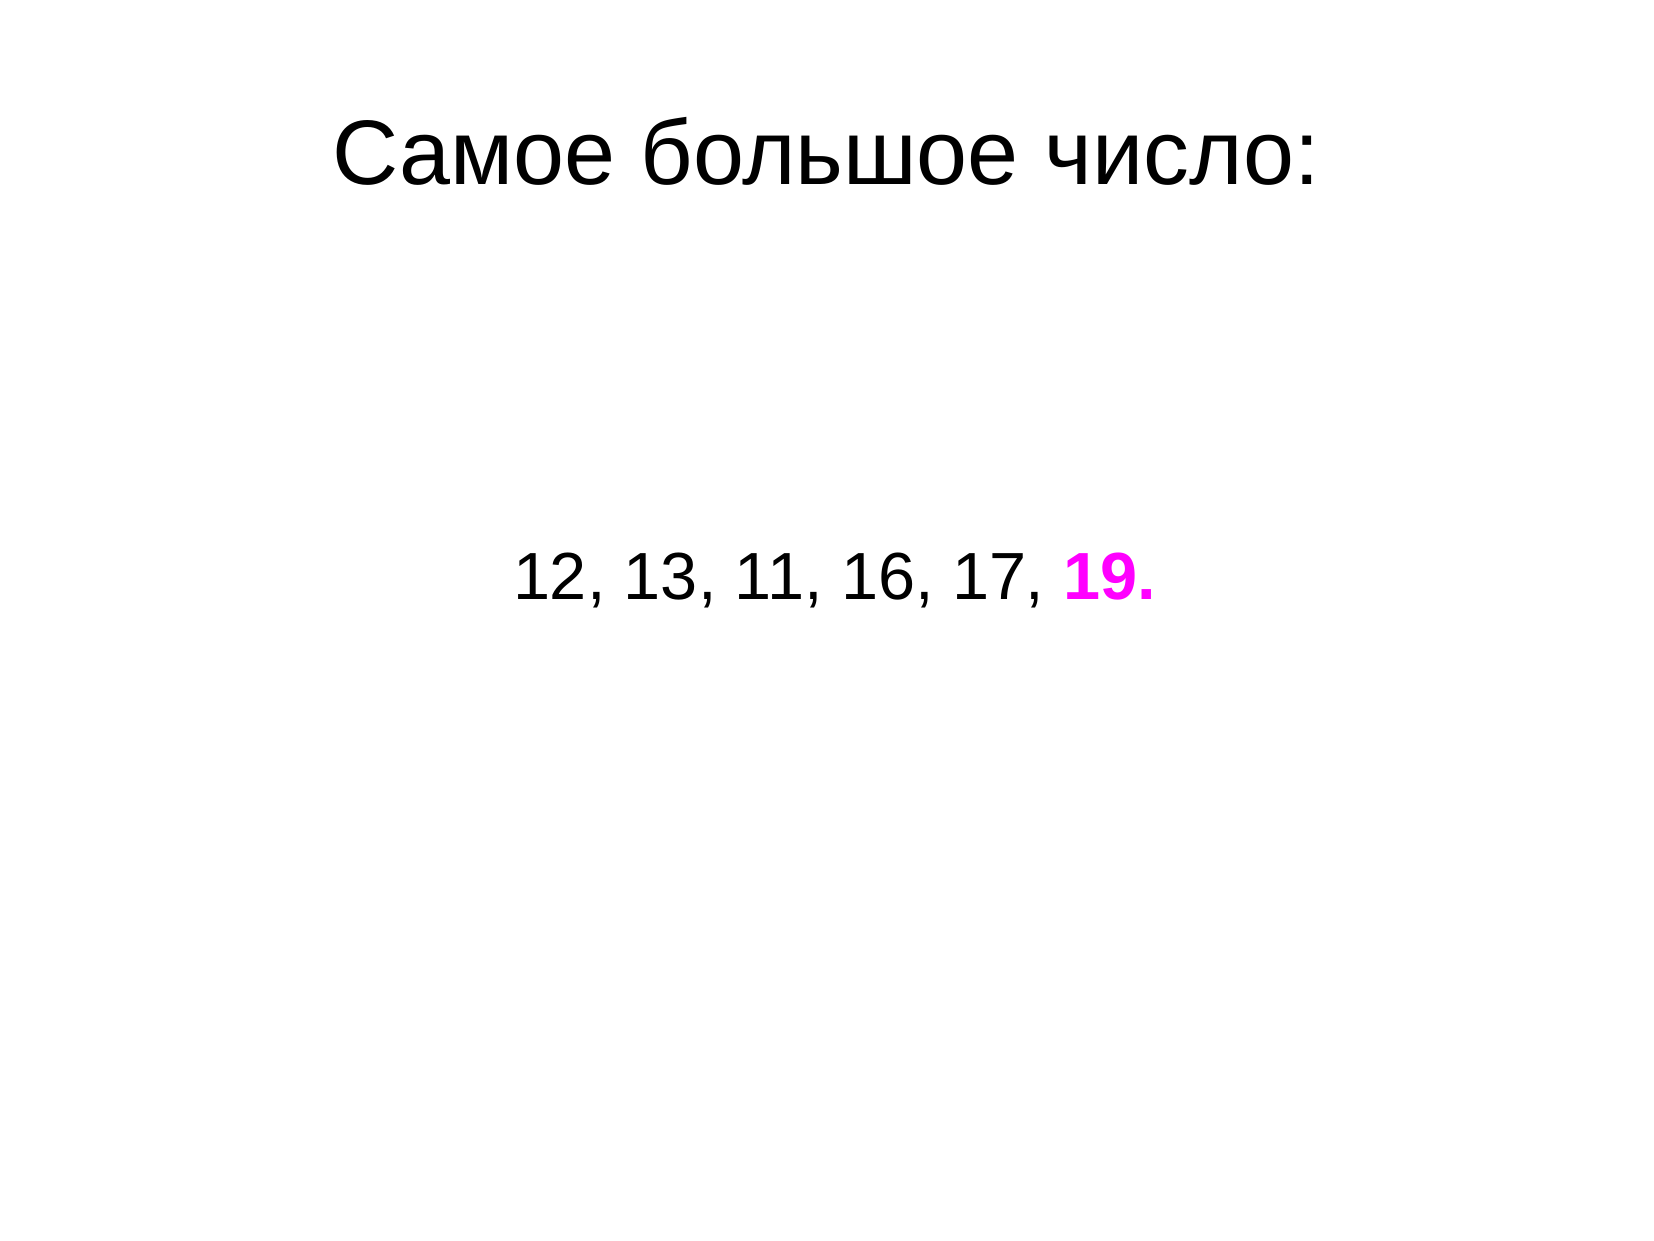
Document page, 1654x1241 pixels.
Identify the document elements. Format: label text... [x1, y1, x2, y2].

title Самое большое число: [82, 56, 1571, 250]
text_box 12, 13, 11, 16, 17, 19. [442, 531, 1182, 651]
